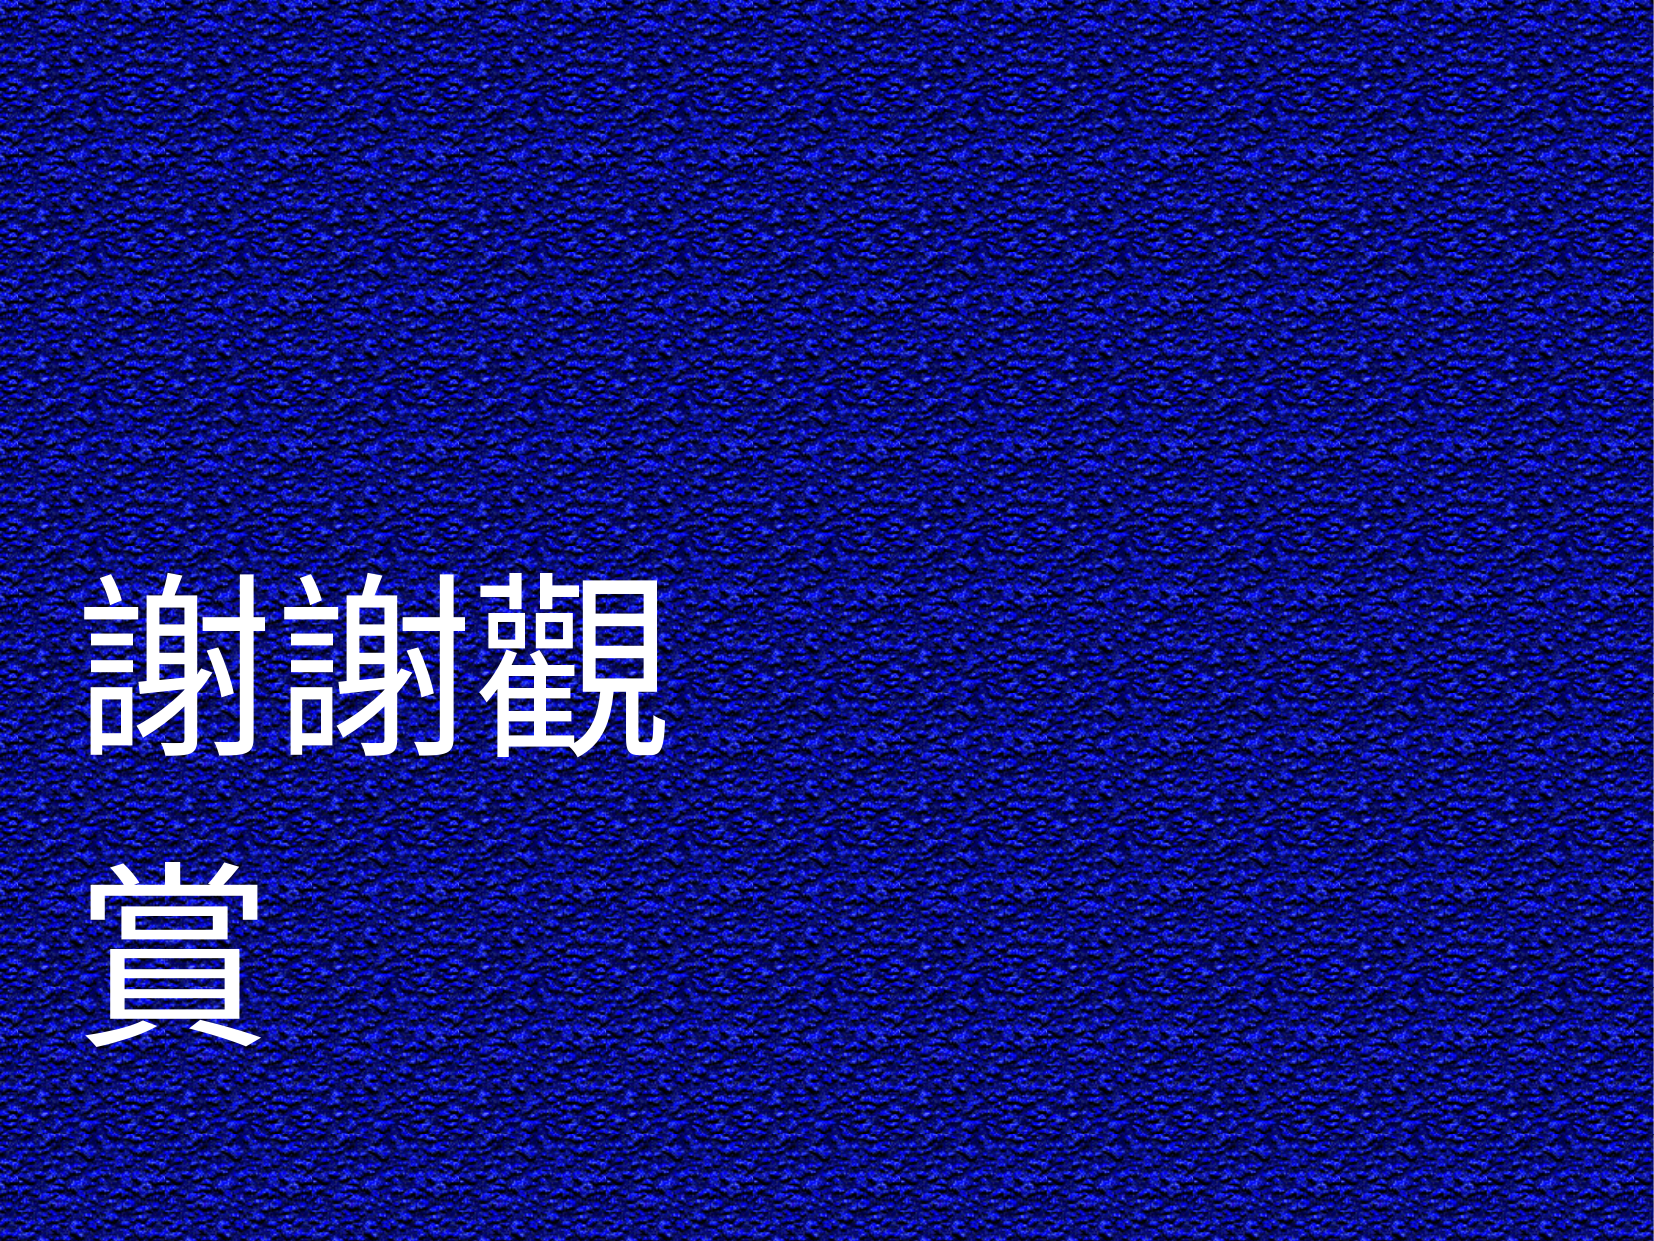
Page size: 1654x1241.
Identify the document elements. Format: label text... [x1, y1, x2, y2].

text_box 謝謝觀賞 [59, 501, 837, 1182]
picture [0, 0, 1654, 1241]
